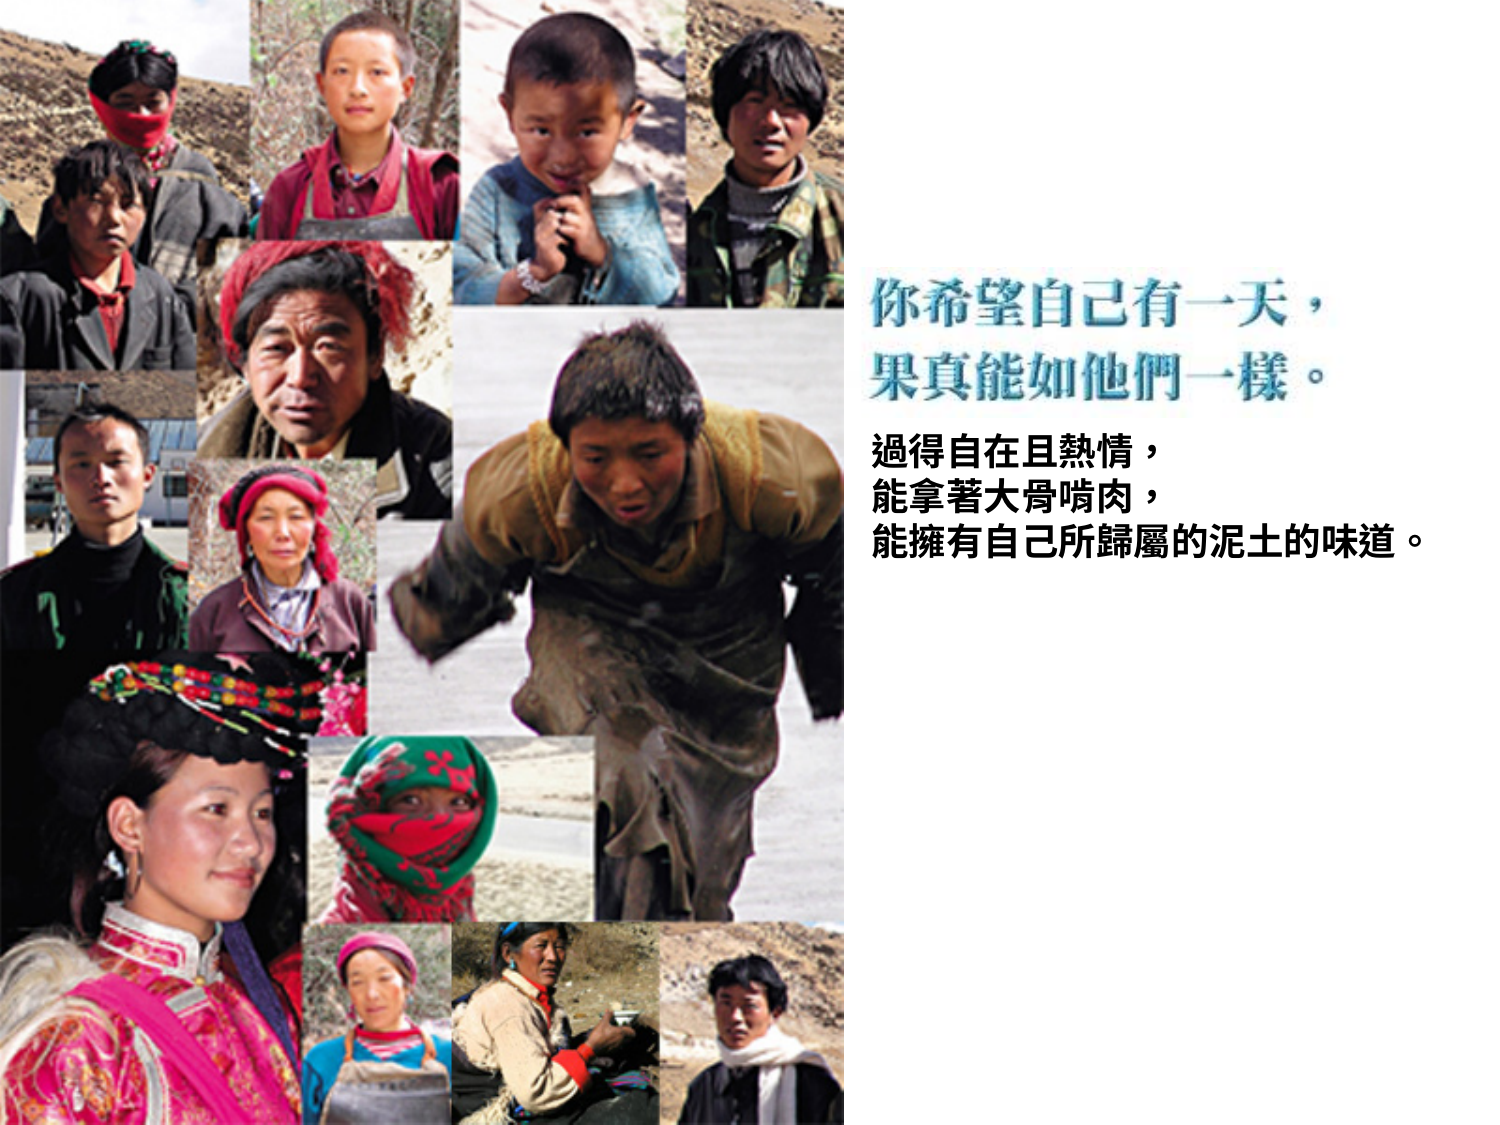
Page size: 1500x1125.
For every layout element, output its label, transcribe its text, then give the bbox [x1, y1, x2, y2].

picture [0, 0, 1383, 1125]
text_box 過得自在且熱情， 能拿著大骨啃肉， 能擁有自己所歸屬的泥土的味道。 [856, 420, 1500, 590]
